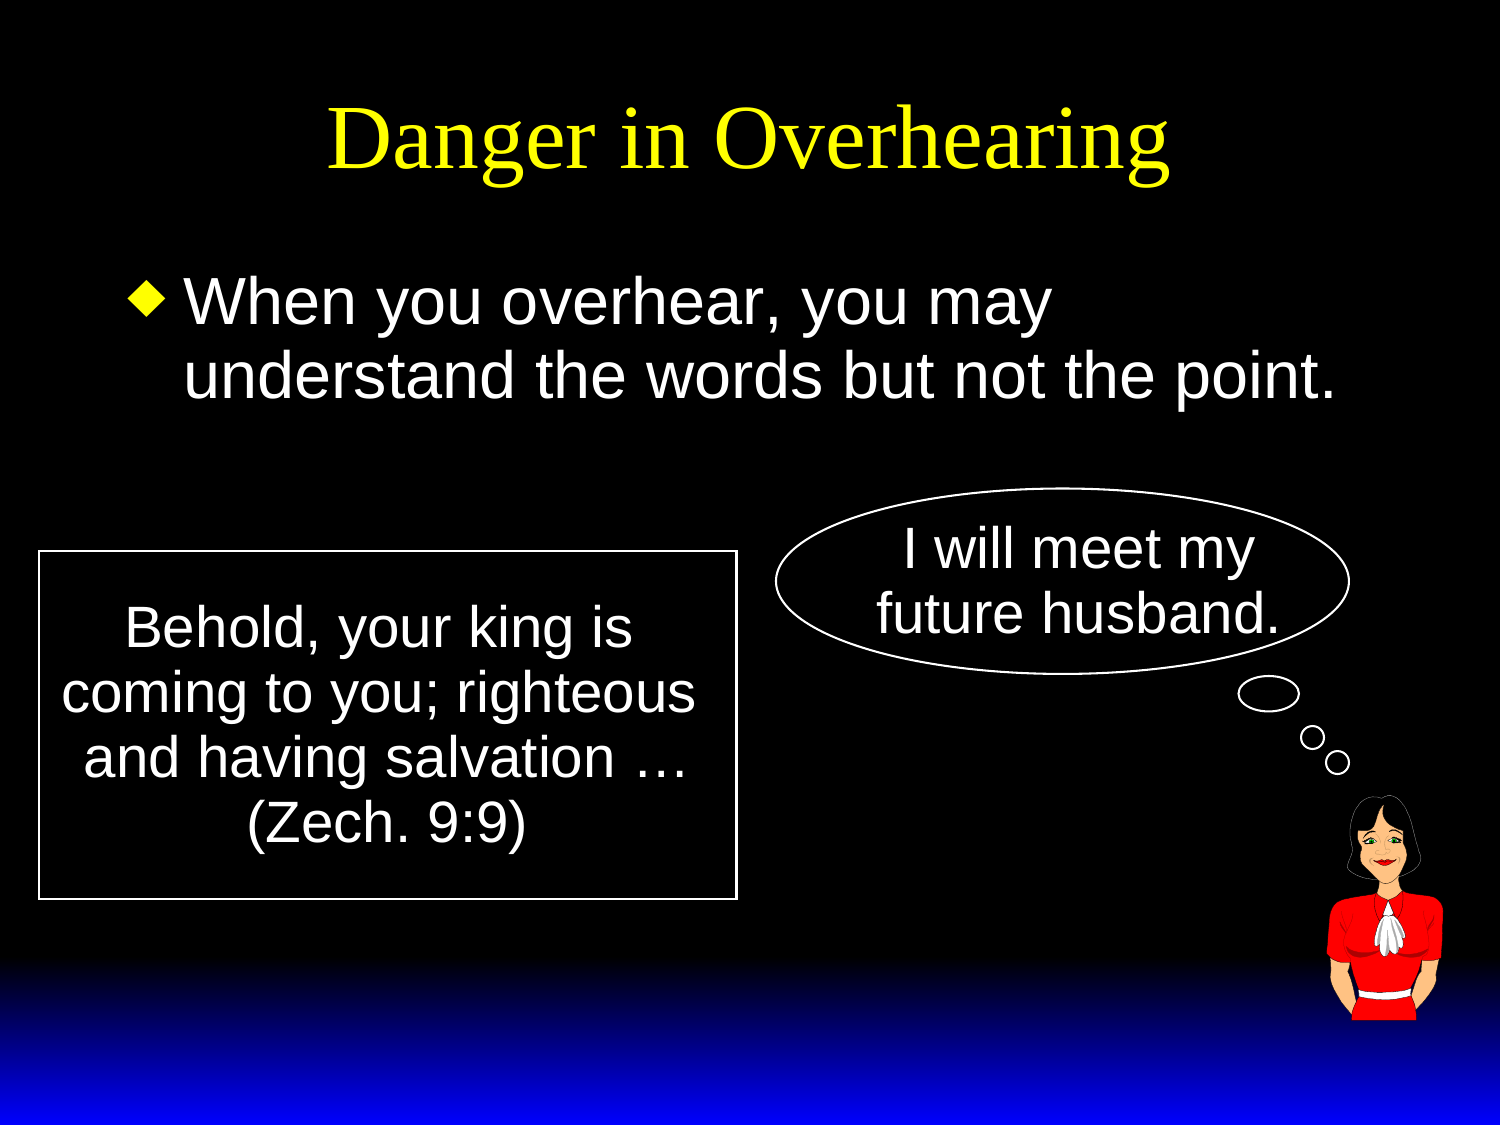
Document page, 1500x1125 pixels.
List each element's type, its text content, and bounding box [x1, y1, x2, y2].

text_box Behold, your king is coming to you; righteous and having salvation … (Zech. 9:9) [38, 551, 737, 899]
list When you overhear, you may understand the words but not the point. [112, 256, 1388, 563]
text_box I will meet my future husband. [775, 488, 1349, 674]
picture [1326, 795, 1444, 1021]
title Danger in Overhearing [112, 37, 1388, 238]
